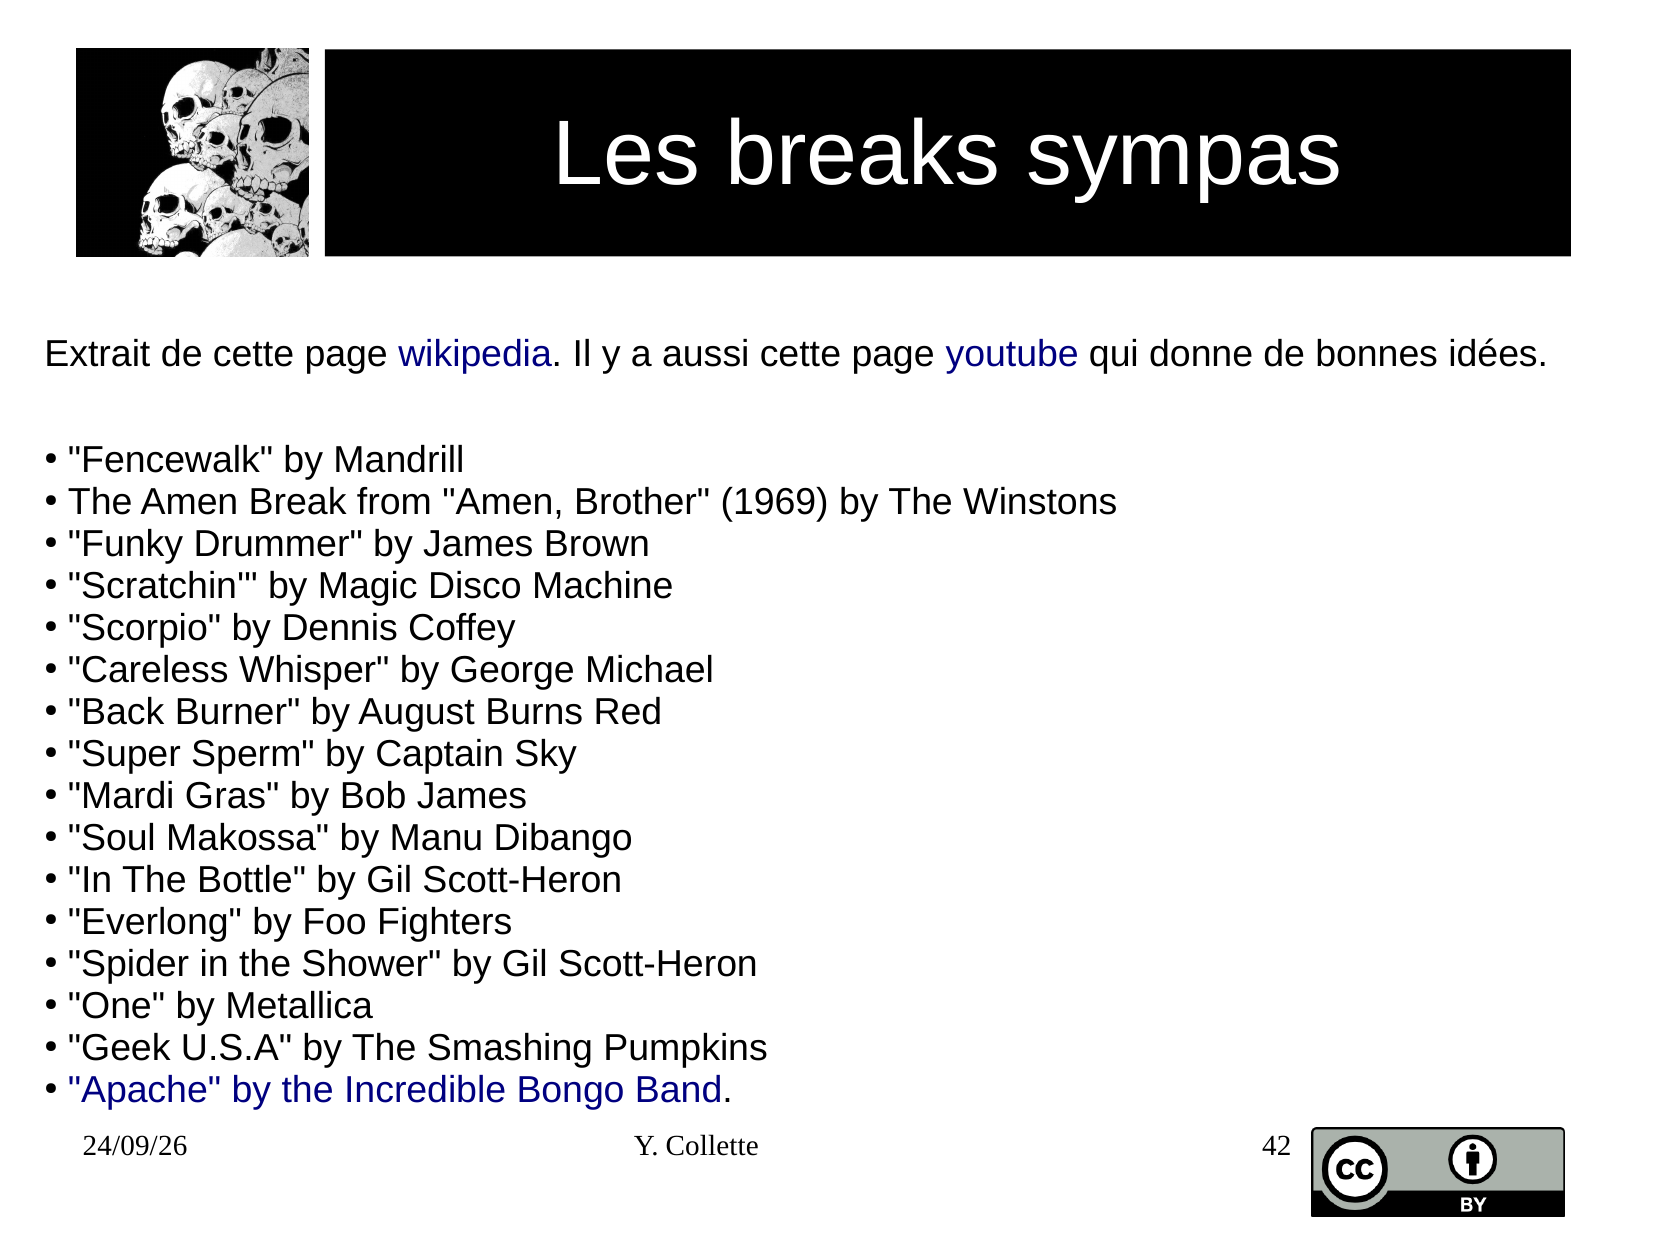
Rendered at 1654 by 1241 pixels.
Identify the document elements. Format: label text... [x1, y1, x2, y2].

text_box Extrait de cette page wikipedia. Il y a aussi cette page youtube qui donne de bonnes idées. [29, 324, 1565, 382]
title Les breaks sympas [324, 49, 1571, 257]
picture [76, 48, 309, 257]
picture [1311, 1127, 1565, 1217]
text_box "Fencewalk" by Mandrill The Amen Break from "Amen, Brother" (1969) by The Winstons "Funky Drummer" by James Brown "Scratchin'" by Magic Disco Machine "Scorpio" by Dennis Coffey "Careless Whisper" by George Michael "Back Burner" by August Burns Red "Super Sperm" by Captain Sky "Mardi Gras" by Bob James "Soul Makossa" by Manu Dibango "In The Bottle" by Gil Scott-Heron "Everlong" by Foo Fighters "Spider in the Shower" by Gil Scott-Heron "One" by Metallica "Geek U.S.A" by The Smashing Pumpkins "Apache" by the Incredible Bongo Band. [29, 431, 1565, 1118]
